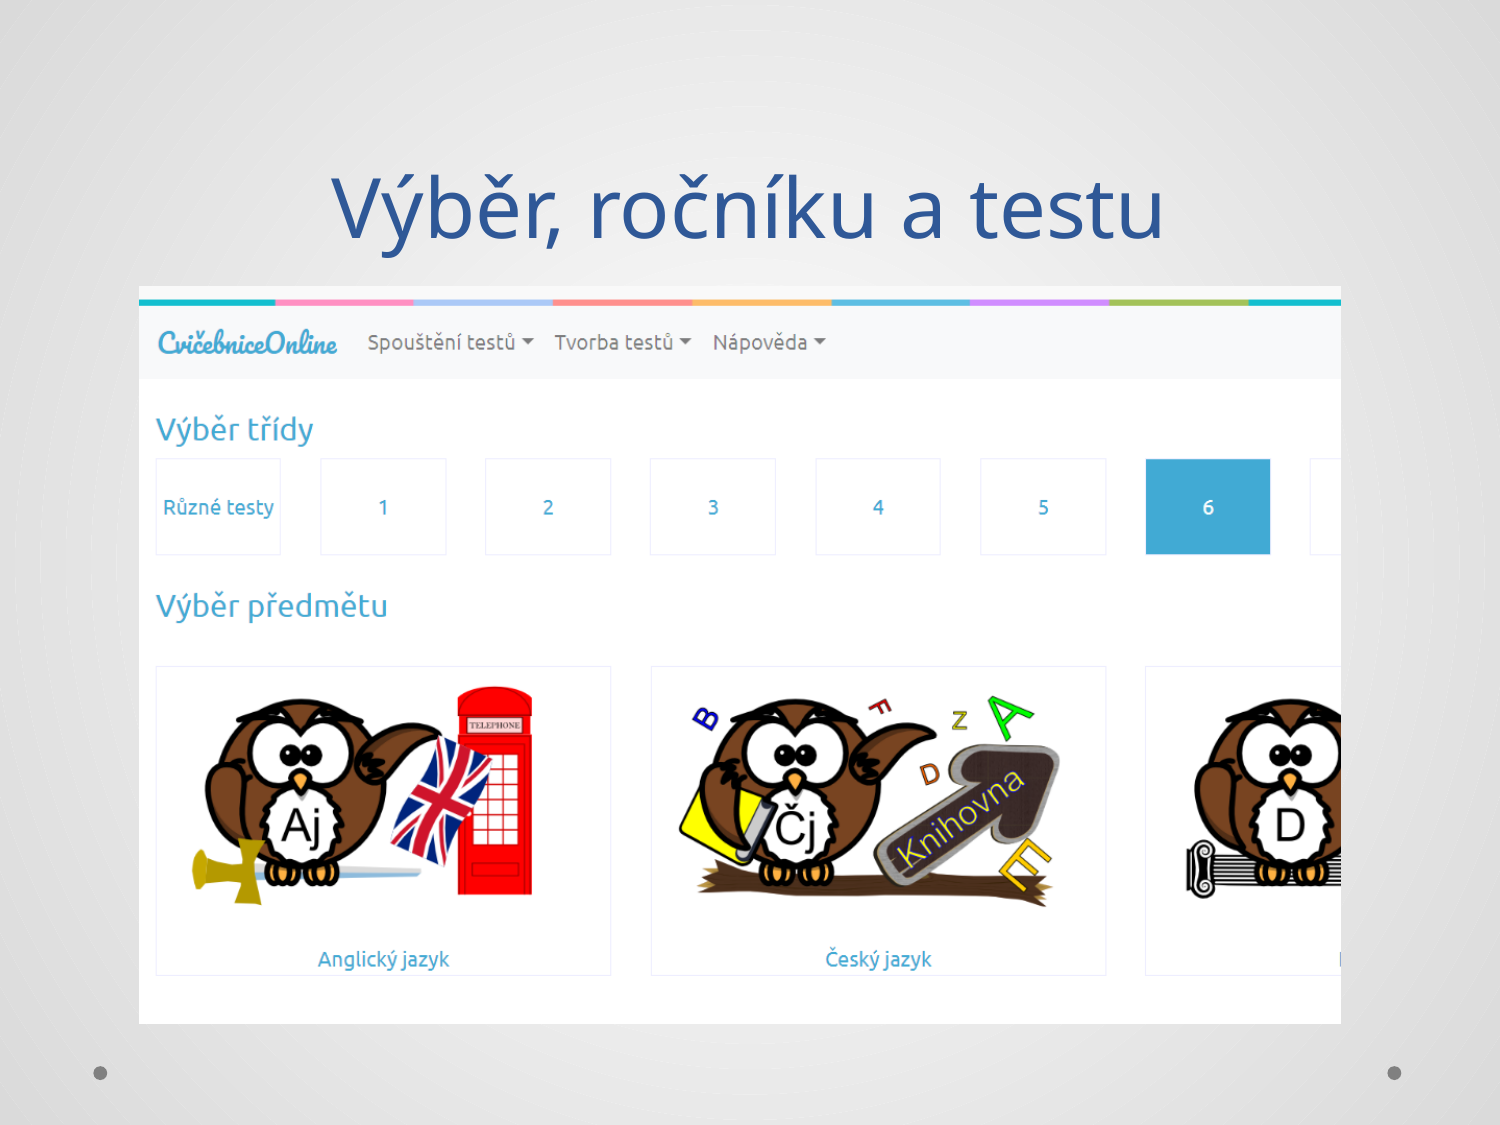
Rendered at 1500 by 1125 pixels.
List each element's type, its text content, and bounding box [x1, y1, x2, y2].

title Výběr, ročníku a testu [75, 0, 1425, 263]
picture [139, 286, 1341, 1024]
